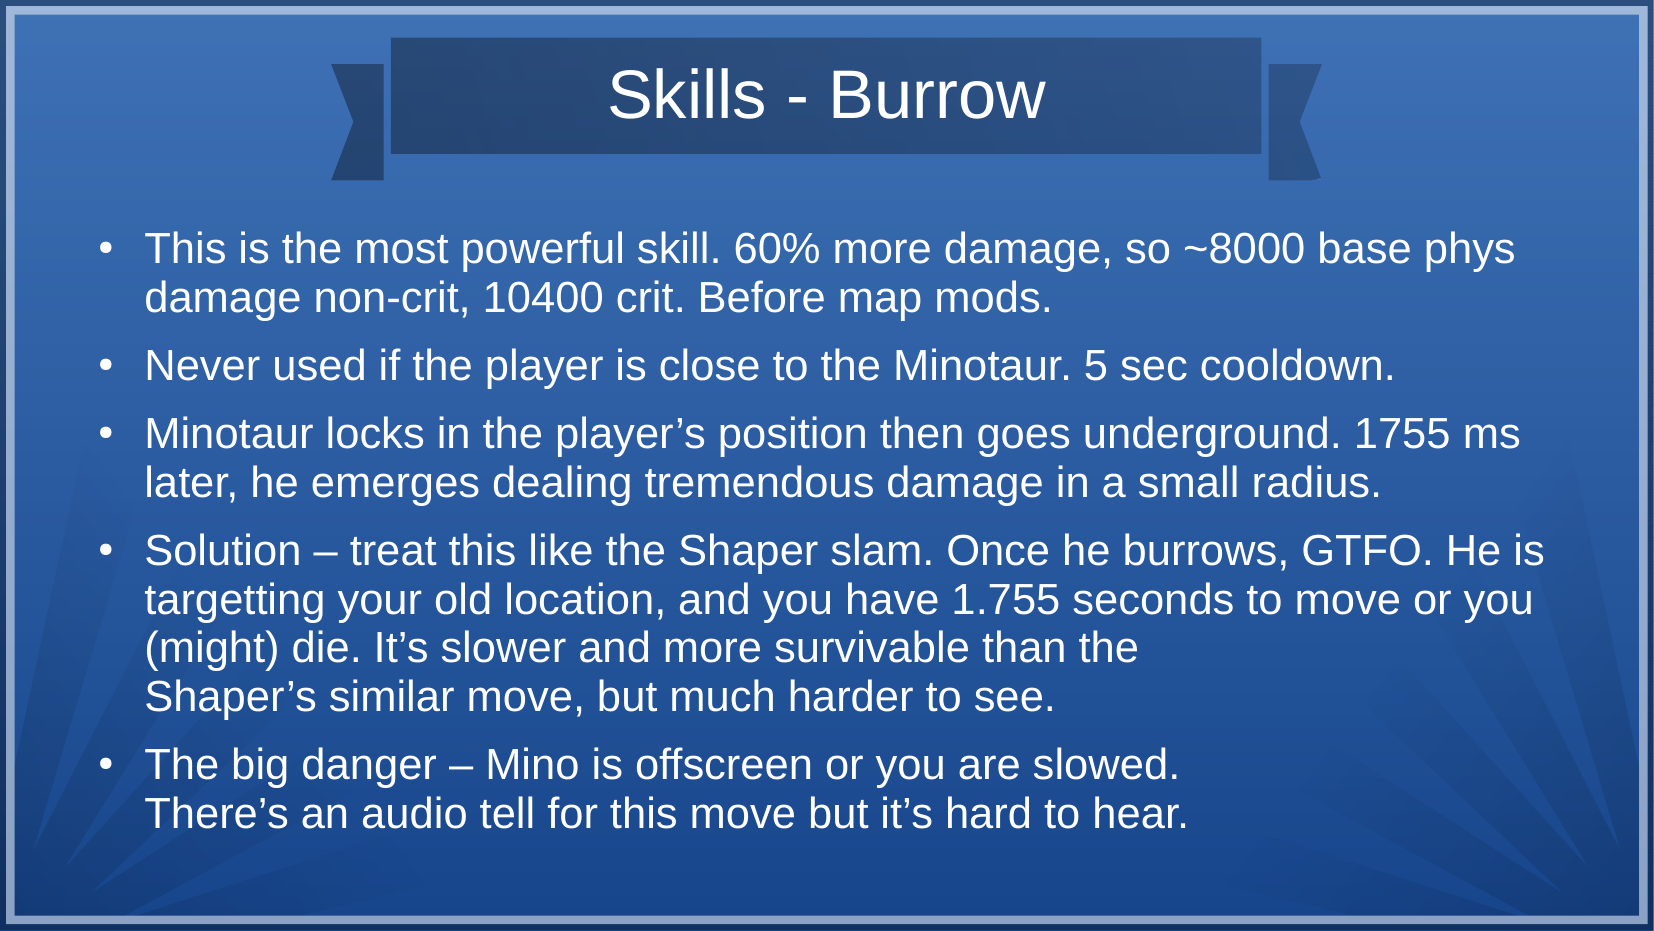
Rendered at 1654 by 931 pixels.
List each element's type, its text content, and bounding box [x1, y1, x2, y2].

title Skills - Burrow [389, 35, 1264, 154]
list This is the most powerful skill. 60% more damage, so ~8000 base phys damage non-crit, 10400 crit. Before map mods. Never used if the player is close to the Minotaur. 5 sec cooldown. Minotaur locks in the player’s position then goes underground. 1755 ms later, he emerges dealing tremendous damage in a small radius. Solution – treat this like the Shaper slam. Once he burrows, GTFO. He is targetting your old location, and you have 1.755 seconds to move or you (might) die. It’s slower and more survivable than the Shaper’s similar move, but much harder to see. The big danger – Mino is offscreen or you are slowed. There’s an audio tell for this move but it’s hard to hear. [82, 224, 1571, 848]
